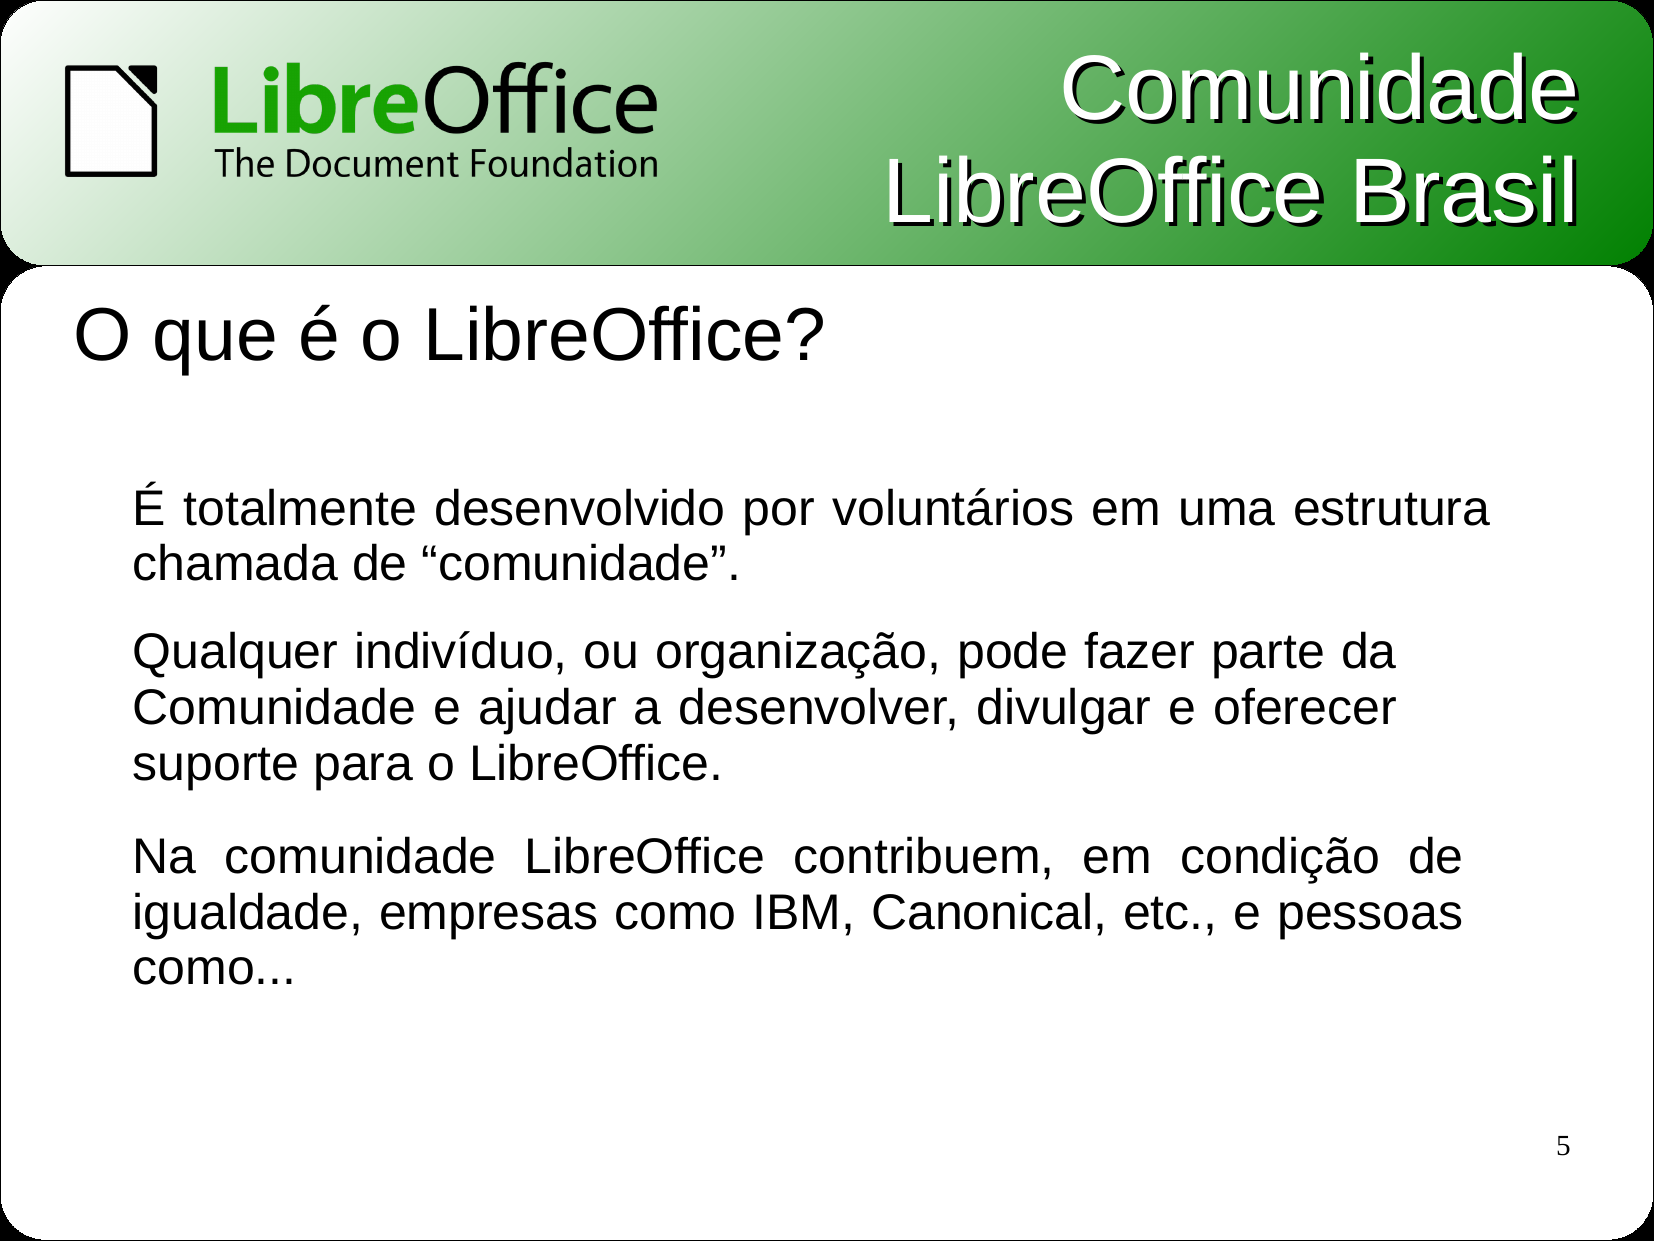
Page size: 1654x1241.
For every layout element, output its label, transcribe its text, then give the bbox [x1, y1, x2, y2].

picture [29, 35, 701, 207]
text_box É totalmente desenvolvido por voluntários em uma estrutura chamada de “comunidade”. [118, 472, 1506, 599]
text_box Comunidade LibreOffice Brasil [856, 29, 1595, 250]
text_box Qualquer indivíduo, ou organização, pode fazer parte da Comunidade e ajudar a desenvolver, divulgar e oferecer suporte para o LibreOffice. [118, 615, 1506, 820]
text_box Na comunidade LibreOffice contribuem, em condição de igualdade, empresas como IBM, Canonical, etc., e pessoas como... [118, 820, 1506, 1003]
text_box O que é o LibreOffice? [59, 285, 1625, 384]
